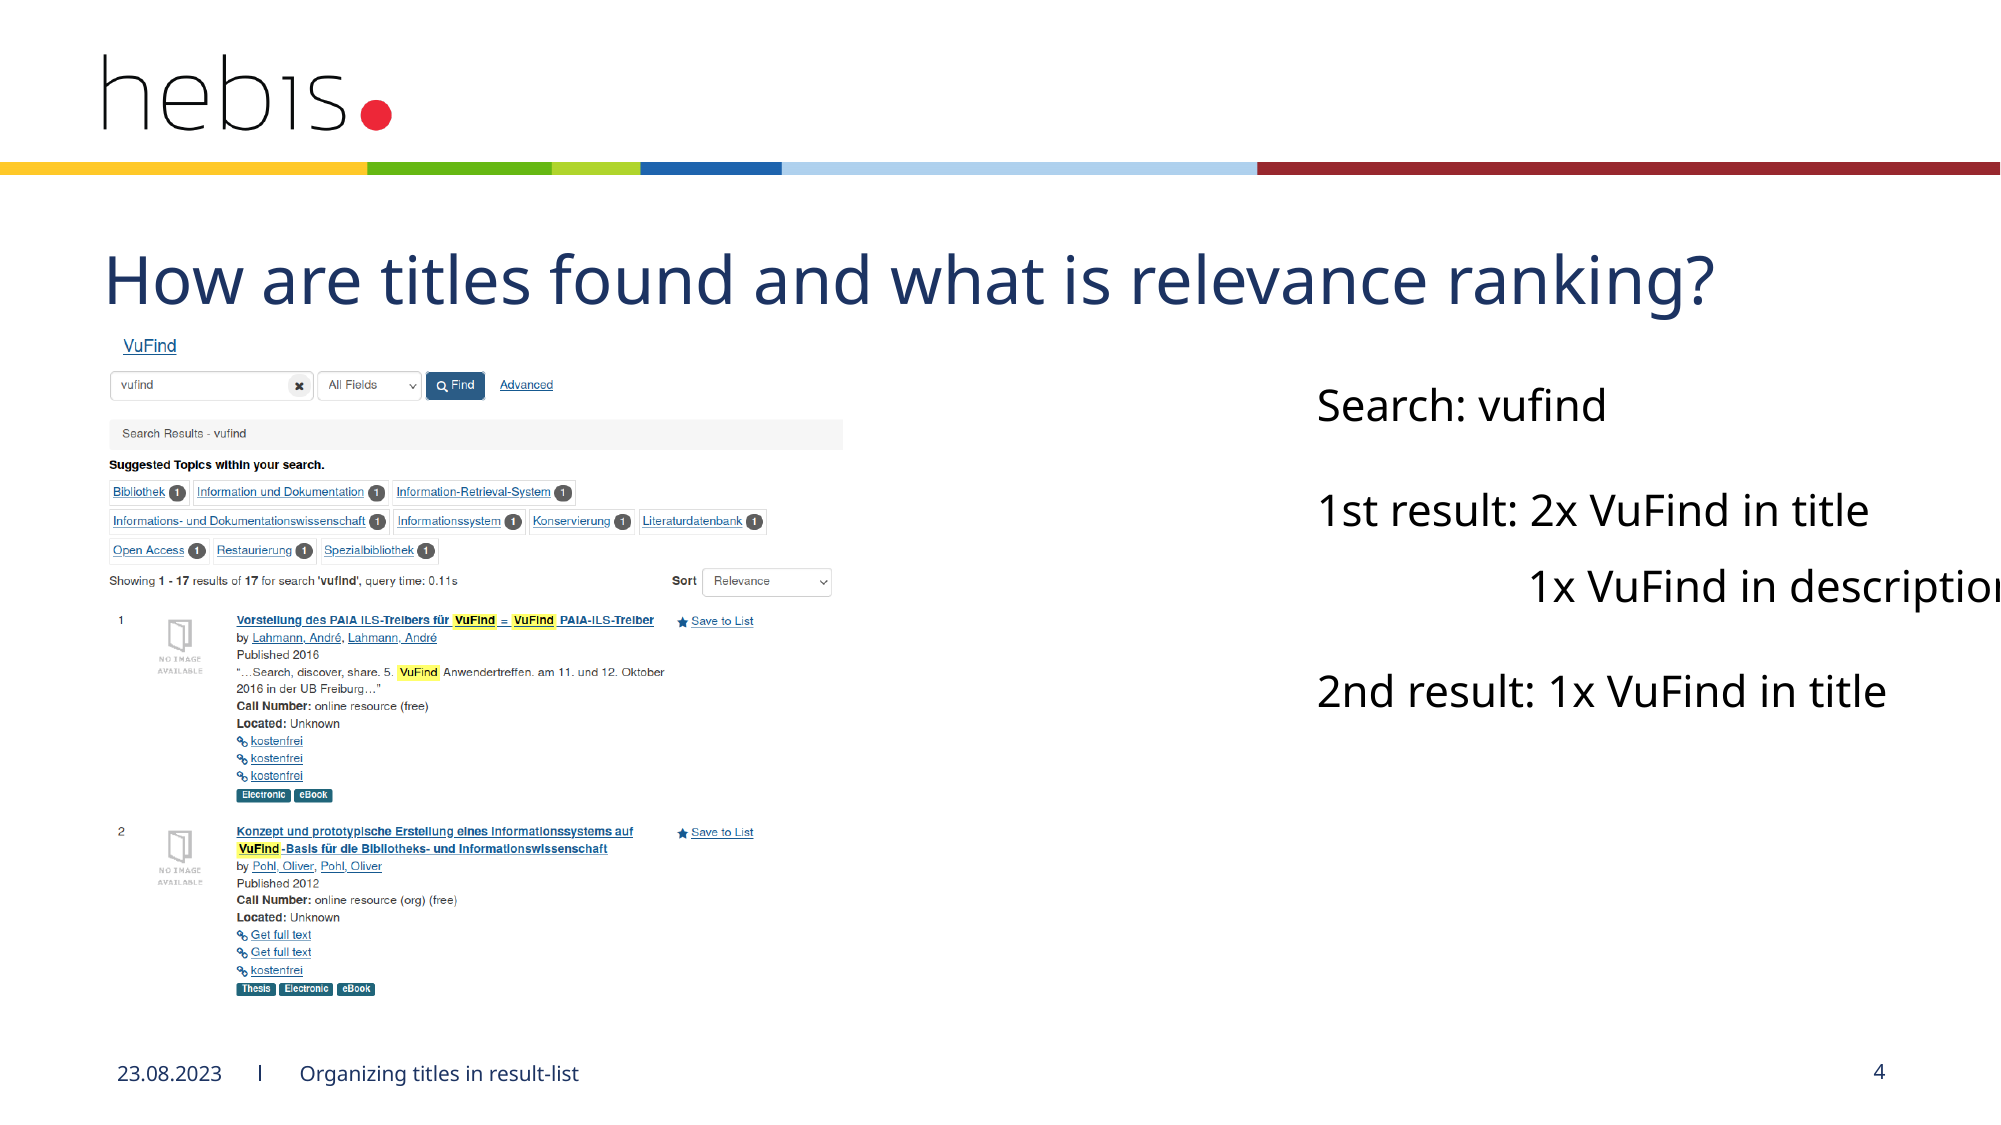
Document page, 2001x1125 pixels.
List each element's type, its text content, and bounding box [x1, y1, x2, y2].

footer Organizing titles in result-list [284, 1042, 1451, 1103]
slide_number <number> [1694, 1042, 1900, 1103]
picture [102, 330, 843, 1008]
slide_number 23.08.2023 [102, 1042, 271, 1103]
list How are titles found and what is relevance ranking? [97, 242, 1772, 313]
picture [0, 0, 2001, 248]
list Search: vufind 1st result: 2x VuFind in title 1x VuFind in description 2nd result: 1x VuFind in title [1311, 371, 2000, 1006]
